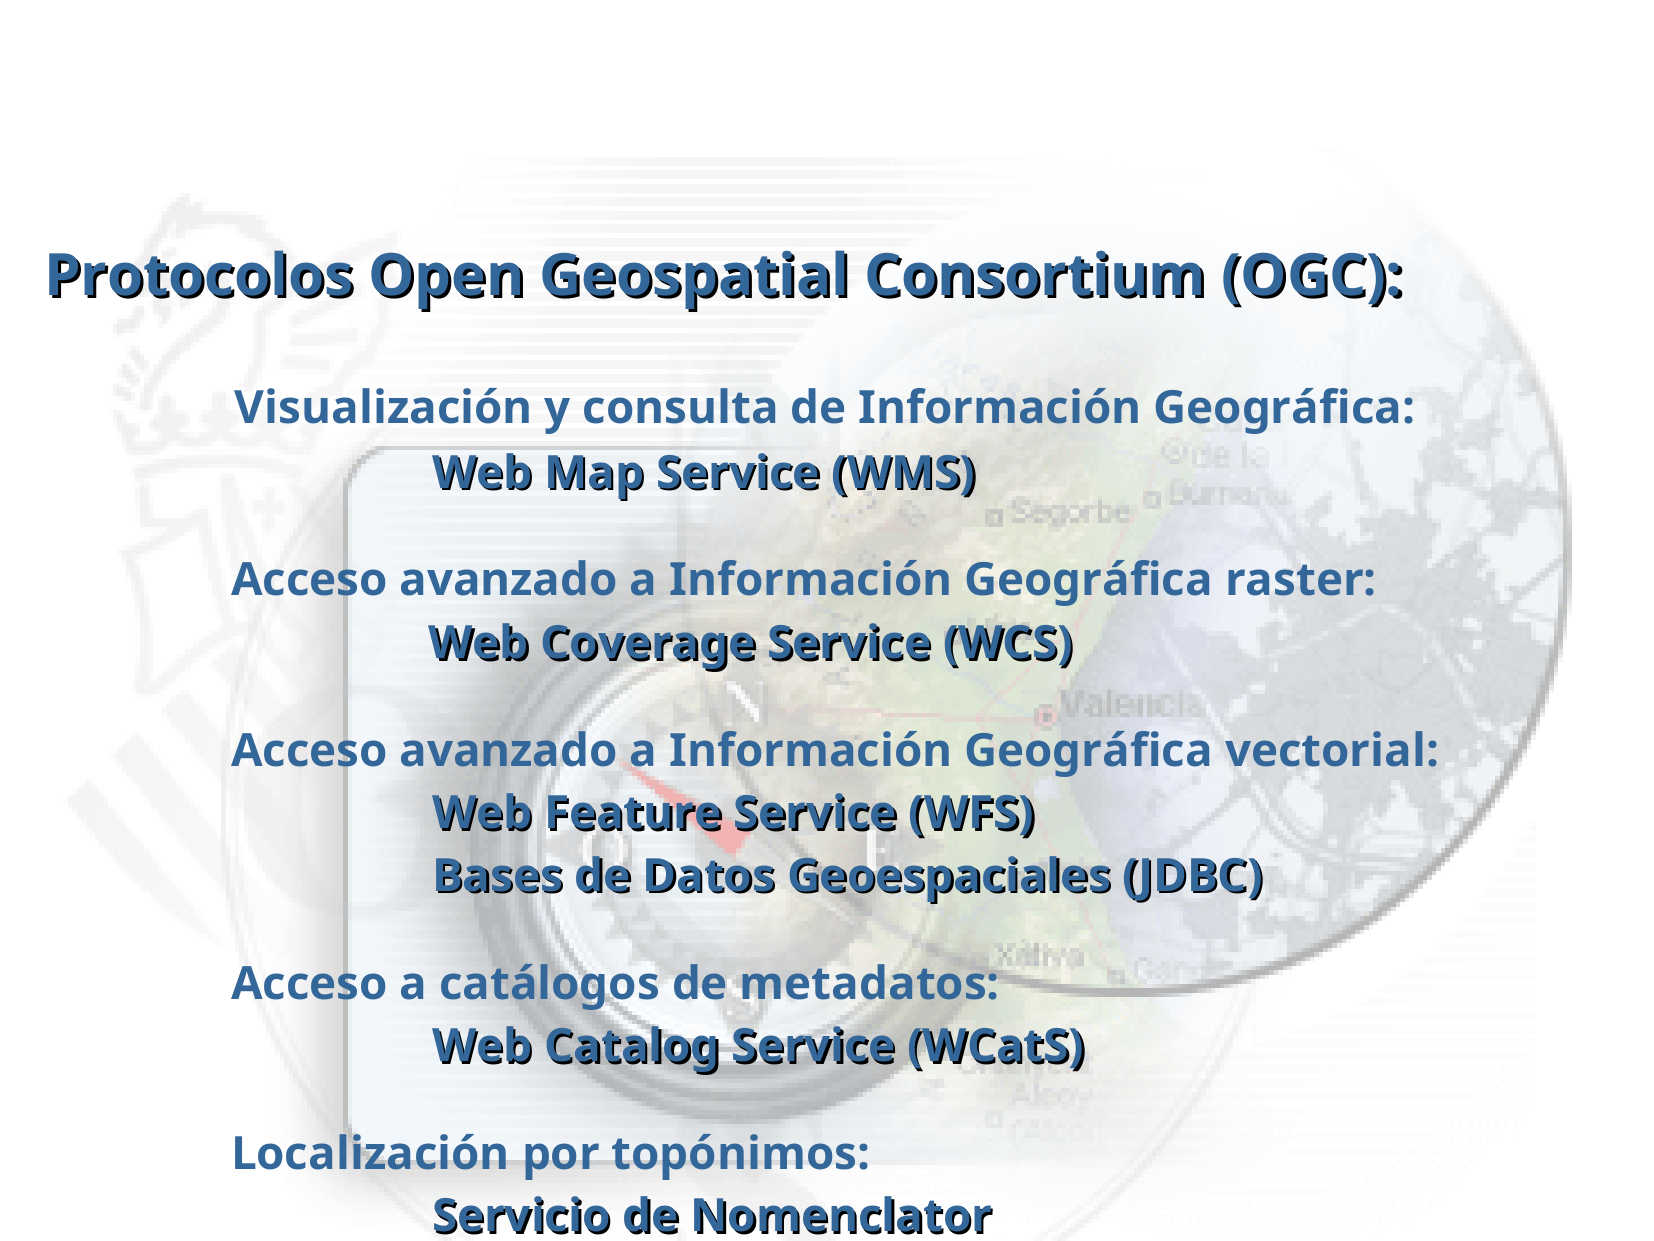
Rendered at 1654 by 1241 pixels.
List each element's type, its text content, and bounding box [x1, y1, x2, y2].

text_box Protocolos Open Geospatial Consortium (OGC): [29, 242, 1654, 365]
text_box Visualización y consulta de Información Geográfica: Web Map Service (WMS) Acceso avanzado a Información Geográfica raster: Web Coverage Service (WCS) Acceso avanzado a Información Geográfica vectorial: Web Feature Service (WFS) Bases de Datos Geoespaciales (JDBC) Acceso a catálogos de metadatos: Web Catalog Service (WCatS) Localización por topónimos: Servicio de Nomenclator [117, 283, 1536, 1140]
